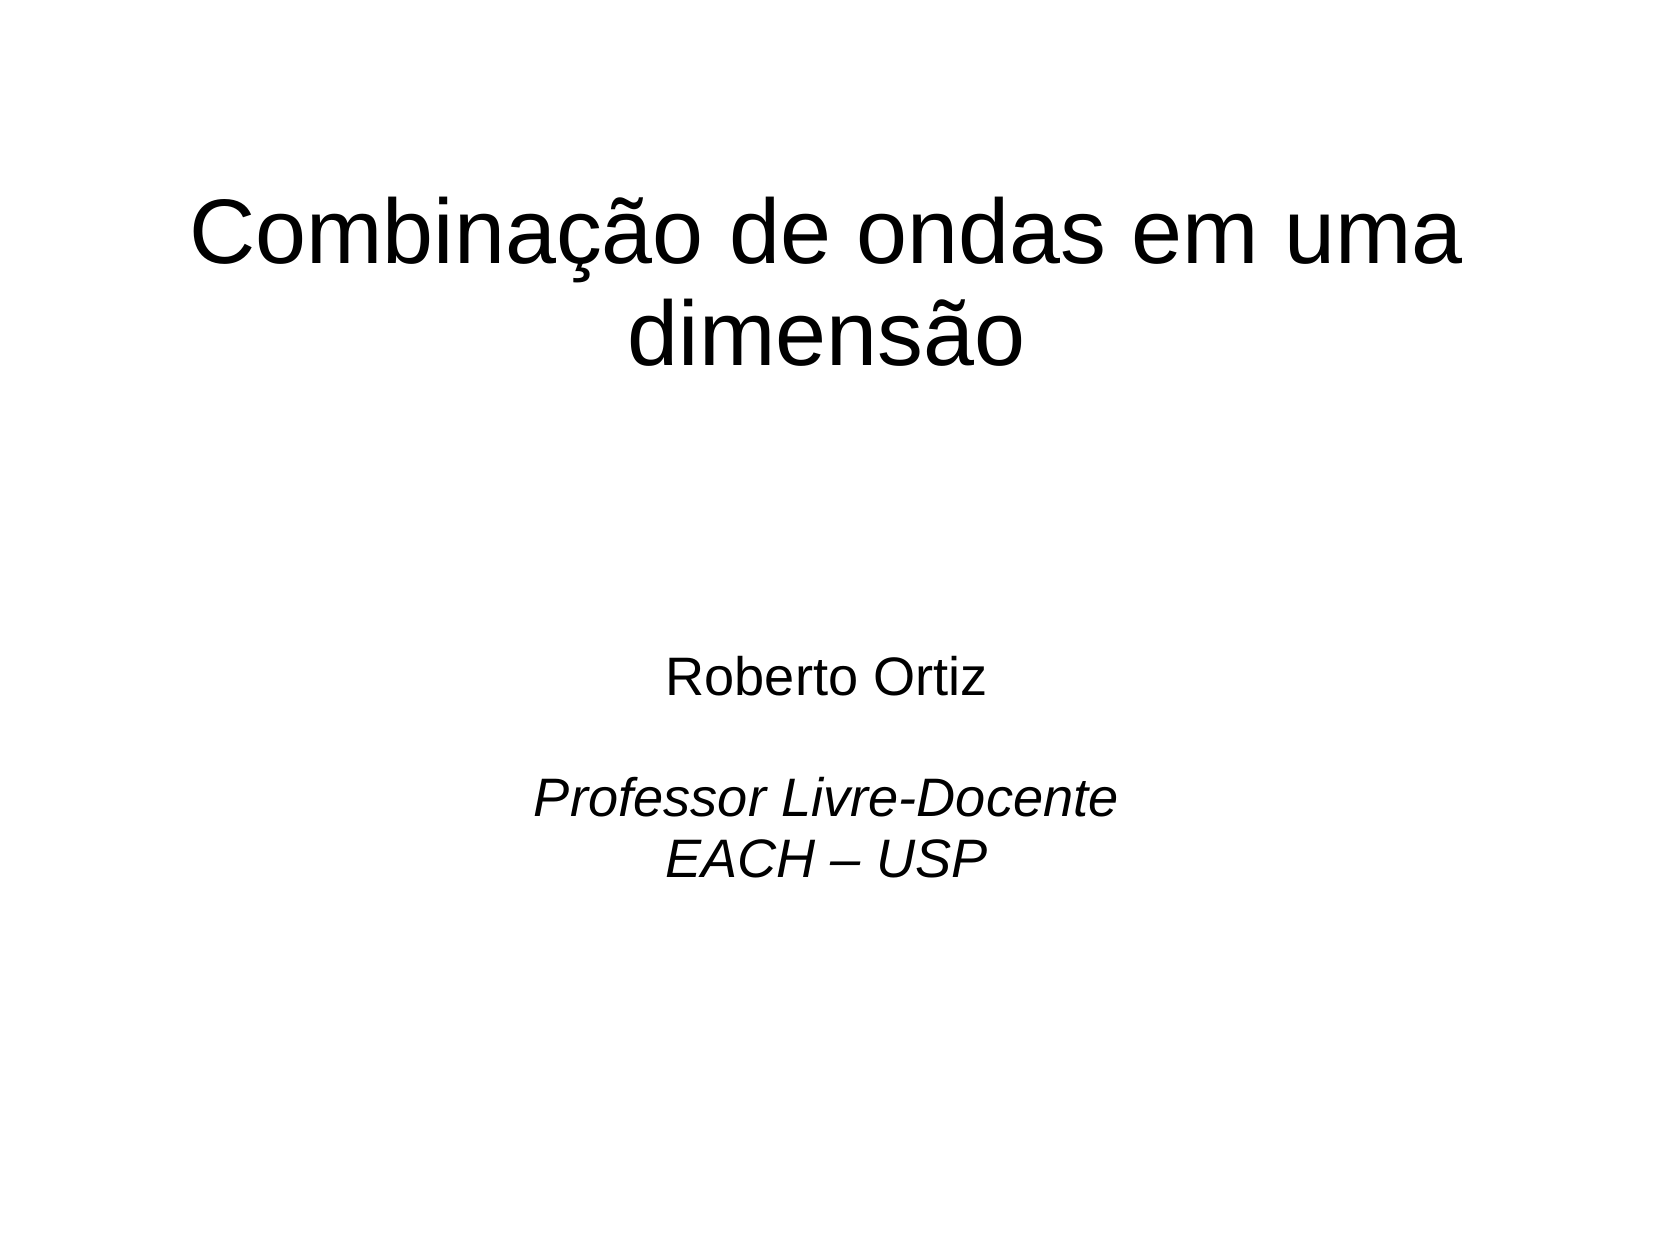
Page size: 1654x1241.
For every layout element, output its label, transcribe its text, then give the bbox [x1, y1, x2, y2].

title Combinação de ondas em uma dimensão [82, 179, 1571, 387]
subtitle Roberto Ortiz Professor Livre-Docente EACH – USP [82, 408, 1571, 1128]
